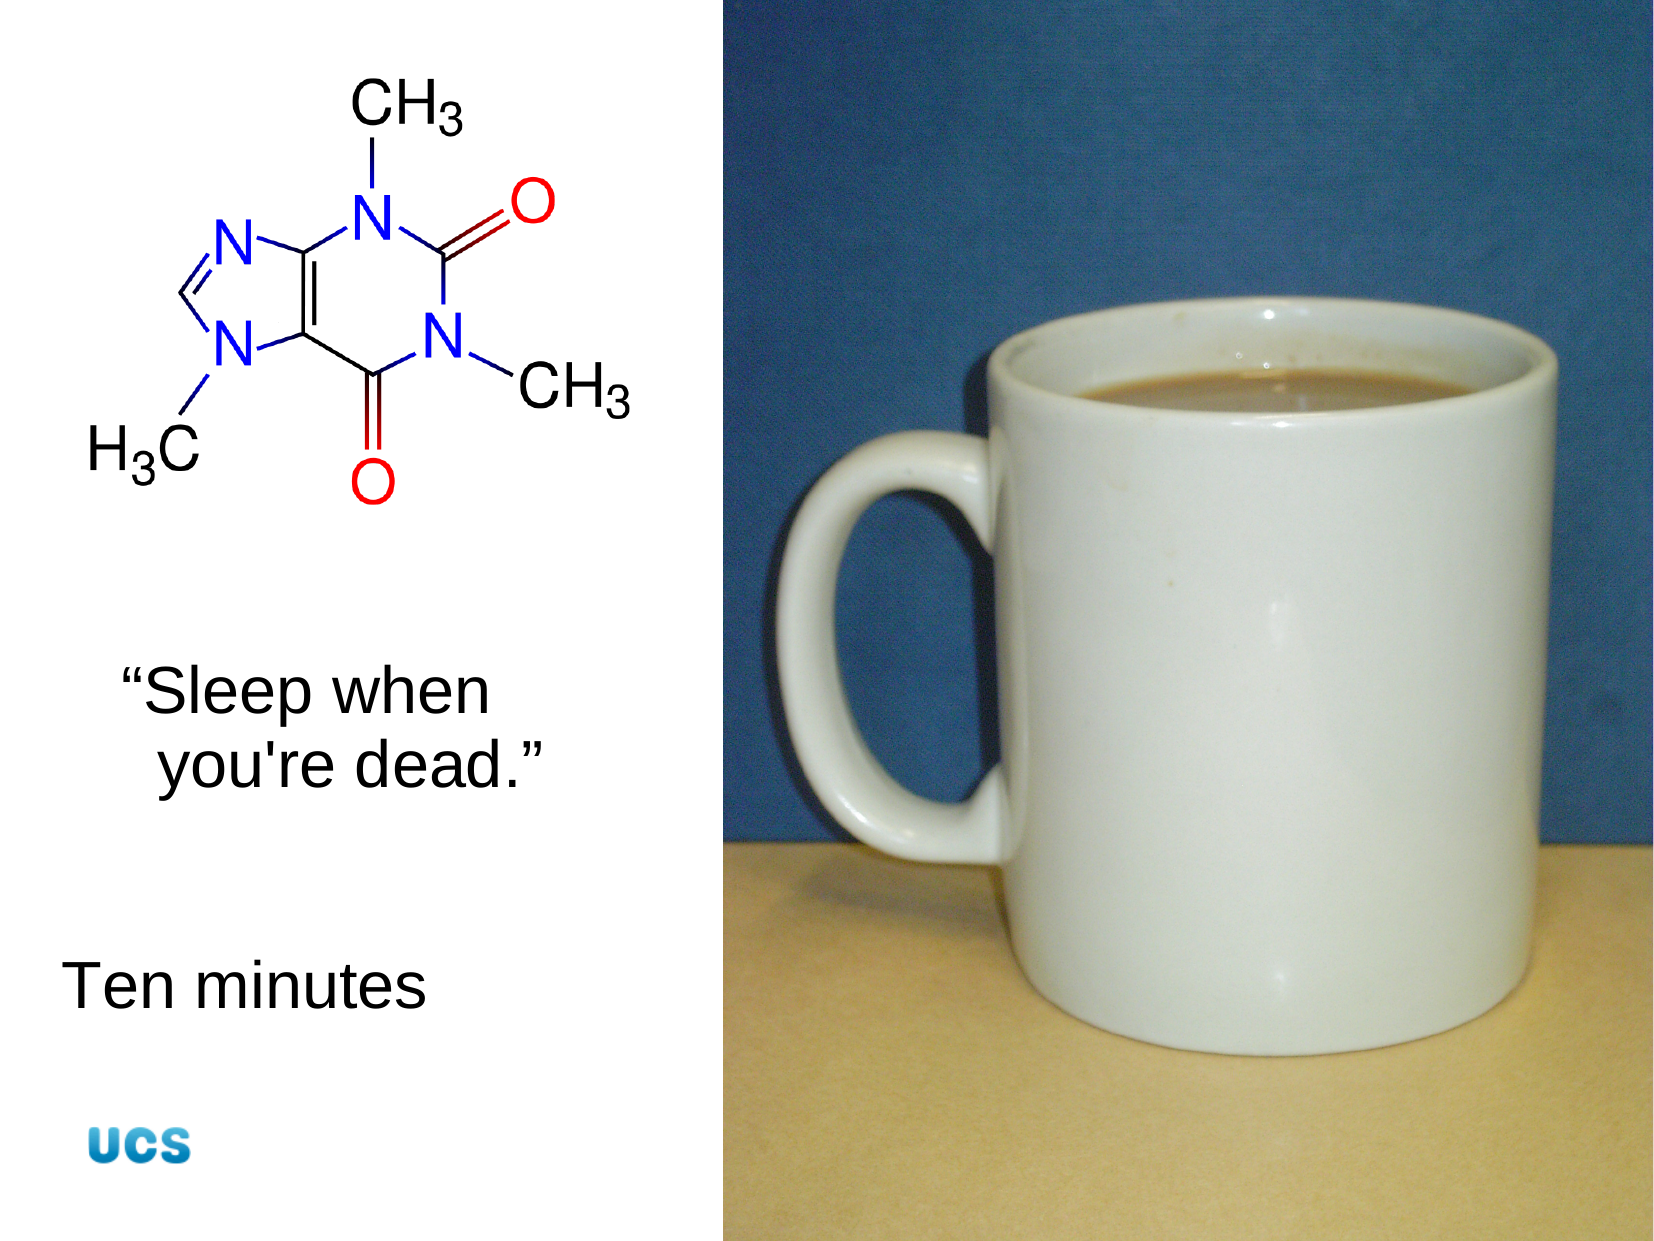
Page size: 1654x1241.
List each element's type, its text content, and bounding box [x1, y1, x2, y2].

text_box Ten minutes [58, 944, 433, 1026]
text_box “Sleep when you're dead.” [118, 649, 549, 806]
picture [723, 0, 1654, 1241]
picture [59, 58, 650, 523]
picture [88, 1126, 191, 1165]
